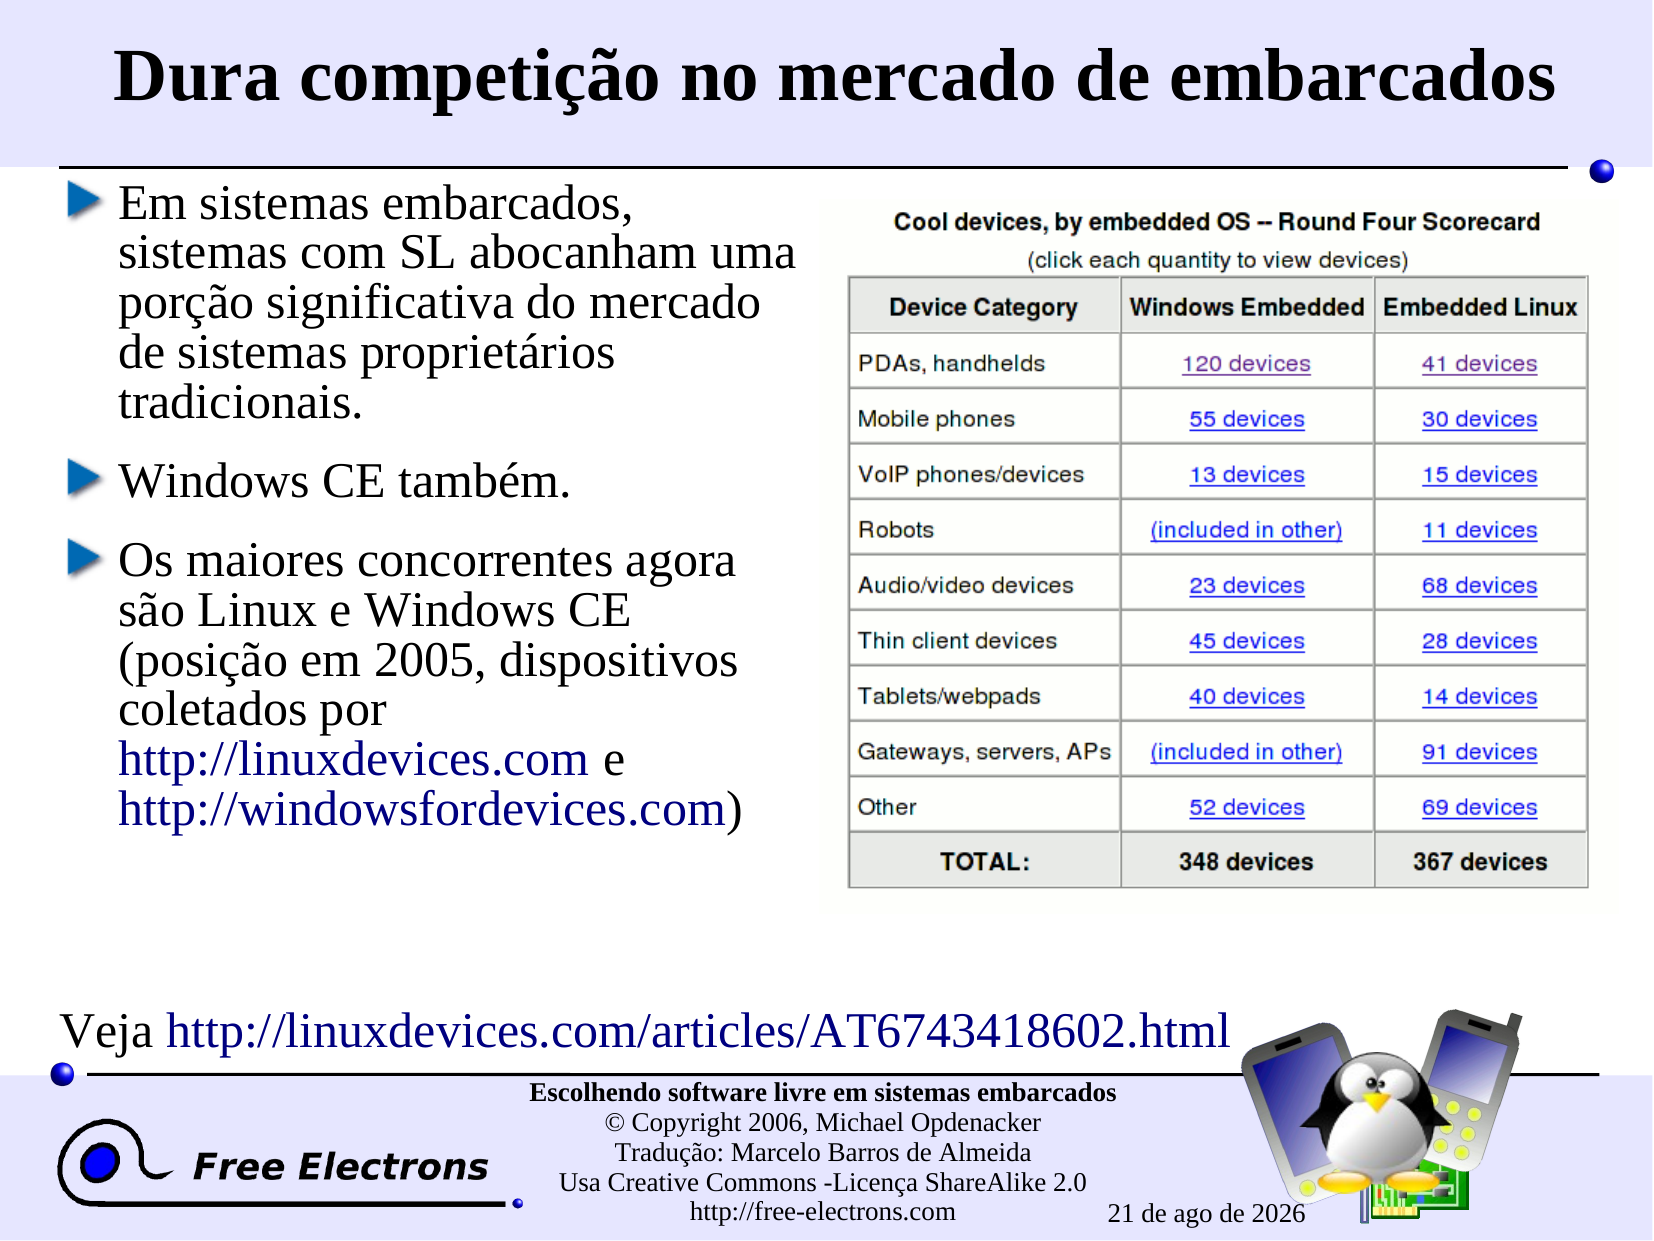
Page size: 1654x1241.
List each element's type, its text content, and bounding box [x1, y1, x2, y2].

title Dura competição no mercado de embarcados [33, 26, 1603, 124]
text_box Veja http://linuxdevices.com/articles/AT6743418602.html [59, 1002, 1233, 1064]
picture [50, 1108, 527, 1216]
picture [819, 199, 1619, 914]
list Em sistemas embarcados, sistemas com SL abocanham uma porção significativa do mercado de sistemas proprietários tradicionais. Windows CE também. Os maiores concorrentes agora são Linux e Windows CE (posição em 2005, dispositivos coletados por http://linuxdevices.com e http://windowsfordevices.com) [47, 179, 814, 1030]
picture [1230, 983, 1537, 1241]
